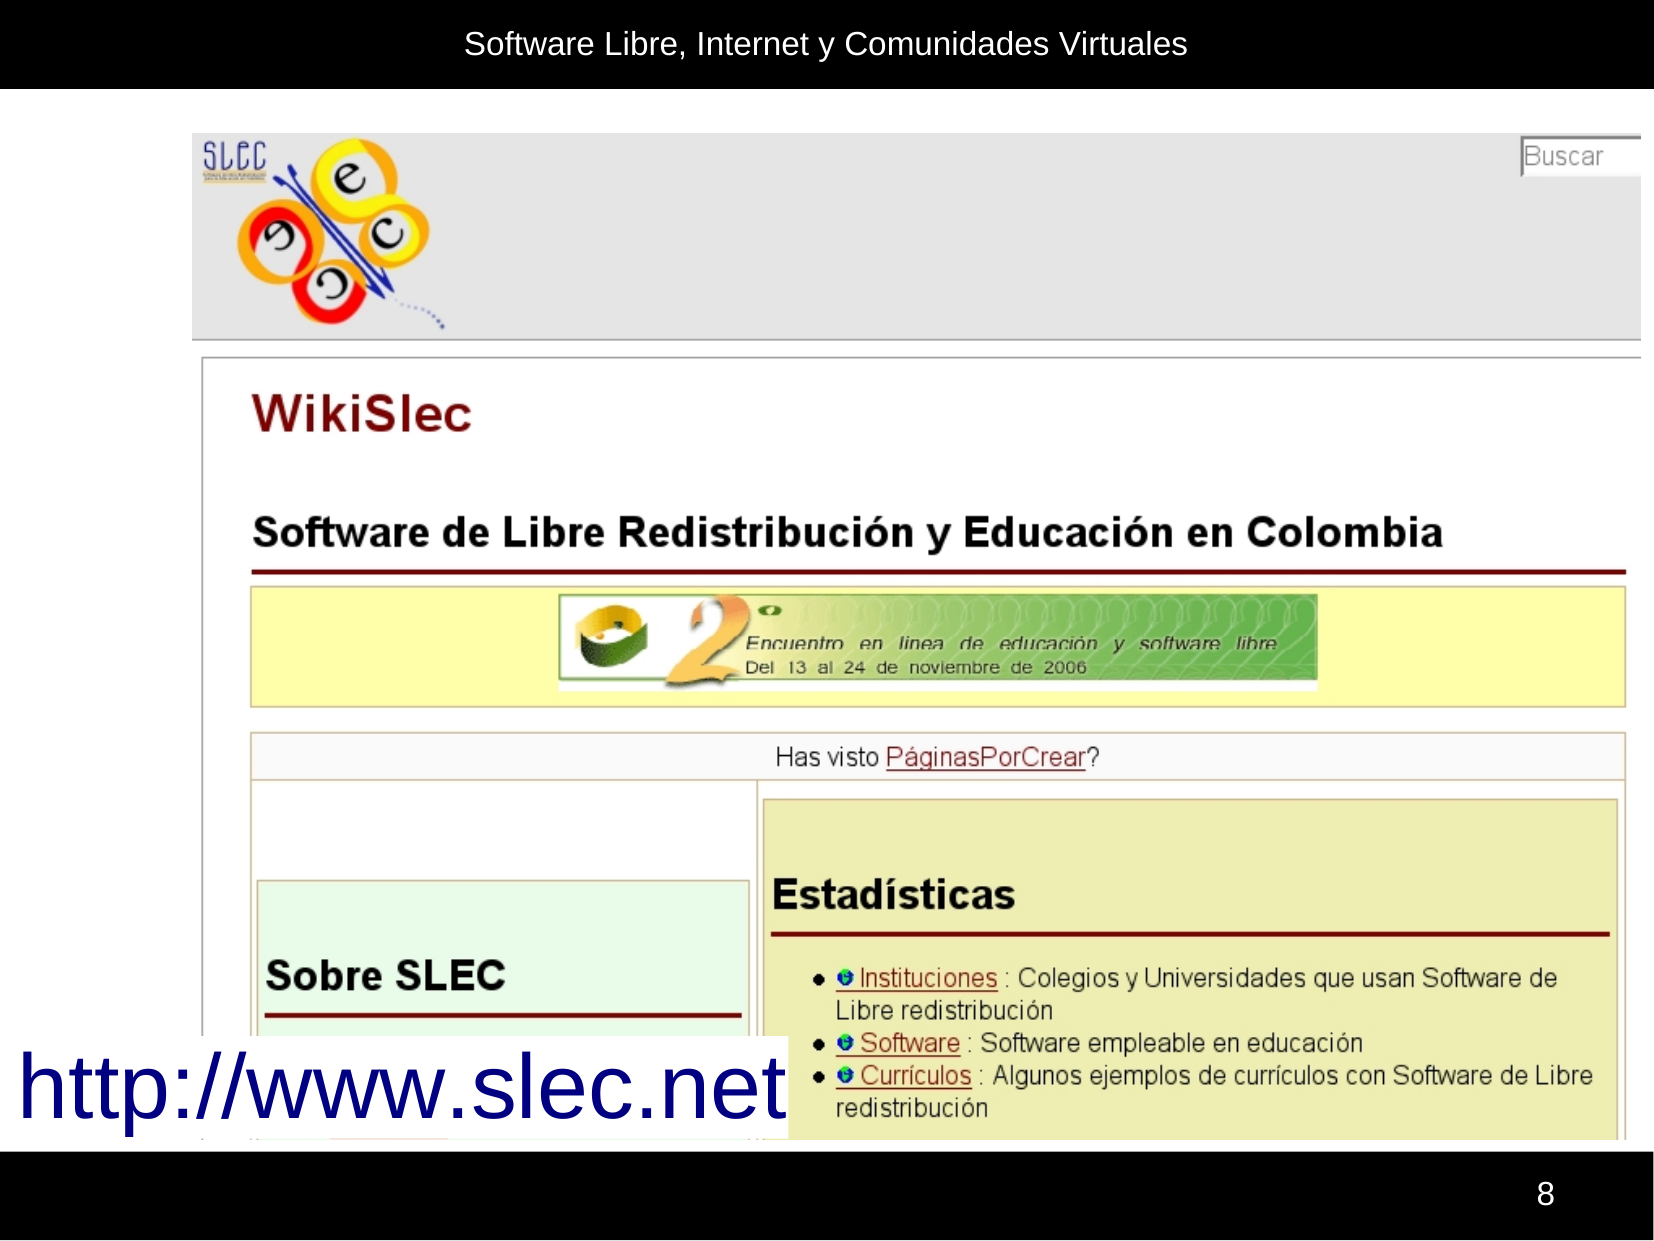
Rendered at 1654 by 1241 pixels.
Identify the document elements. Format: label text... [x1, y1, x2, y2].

text_box http://www.slec.net [17, 1036, 789, 1139]
picture [192, 133, 1641, 1140]
text_box Software Libre, Internet y Comunidades Virtuales [0, 0, 1654, 89]
